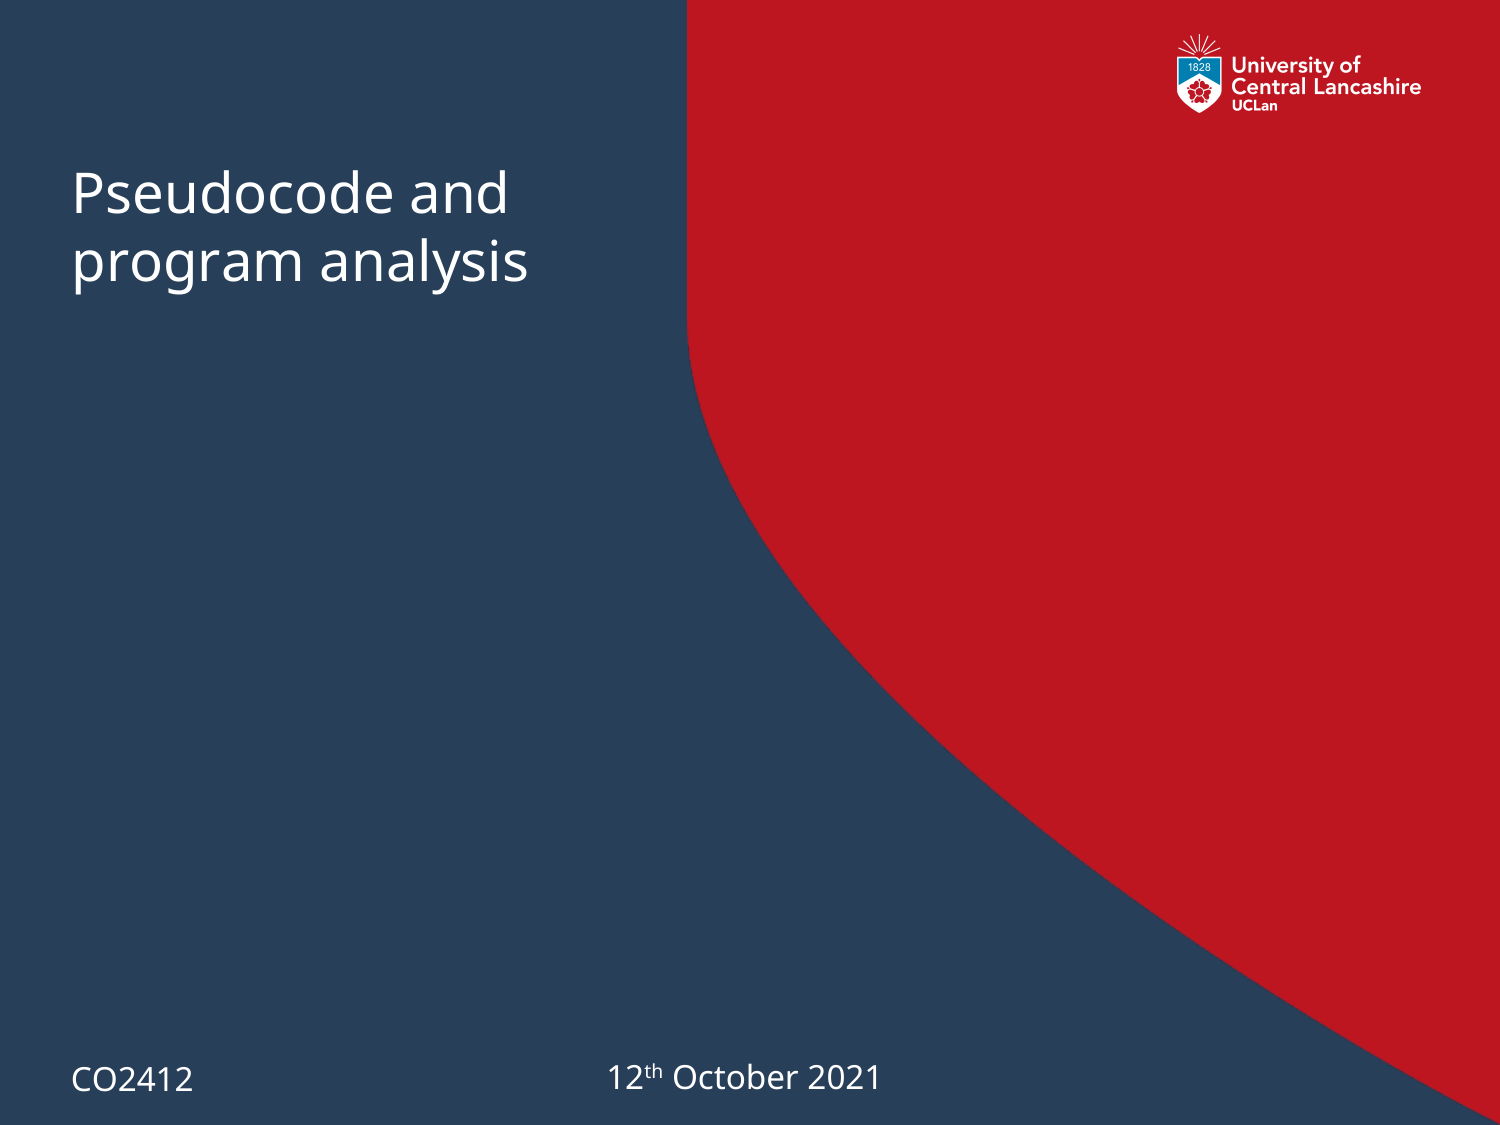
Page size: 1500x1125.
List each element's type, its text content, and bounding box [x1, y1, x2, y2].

text_box Pseudocode and program analysis [56, 104, 1185, 346]
picture [687, 0, 1500, 1125]
